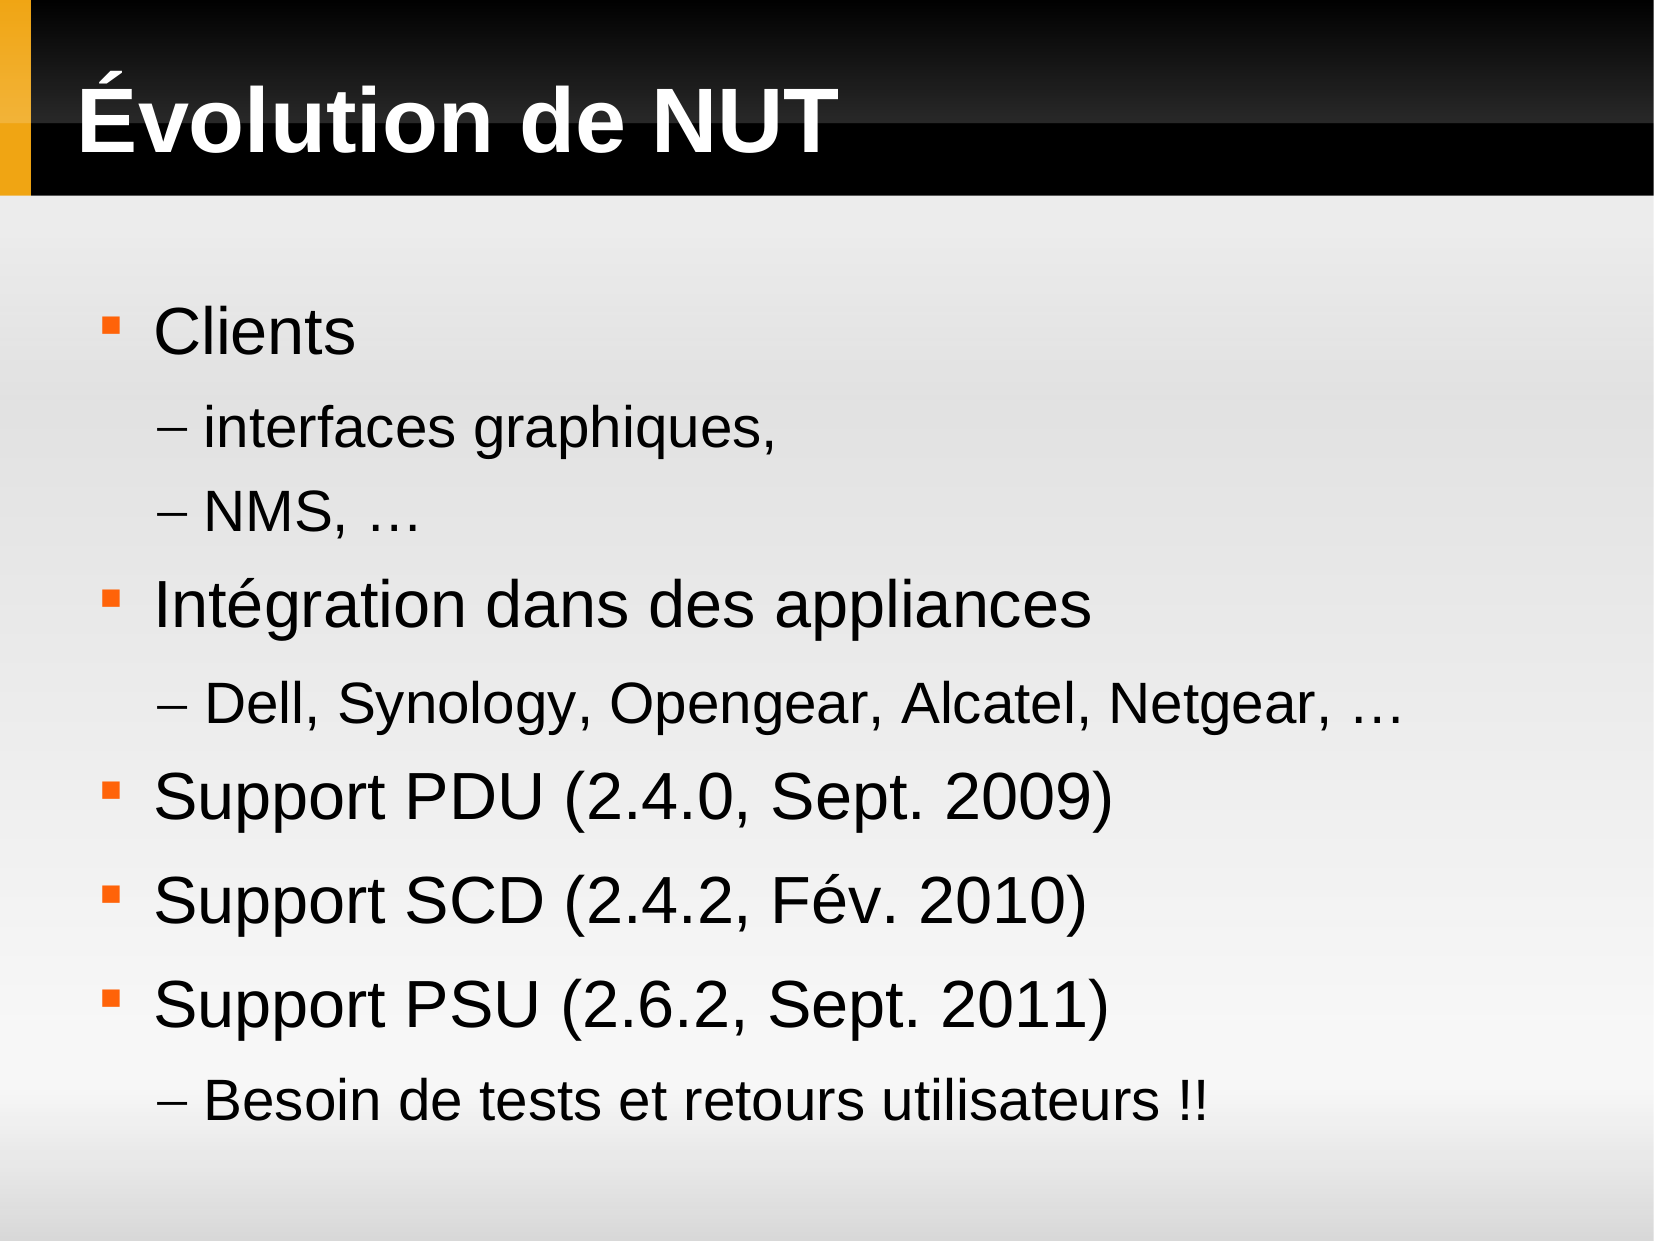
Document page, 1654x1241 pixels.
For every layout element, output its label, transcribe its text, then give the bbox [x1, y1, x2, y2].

title Évolution de NUT [76, 14, 1565, 223]
list Clients interfaces graphiques, NMS, … Intégration dans des appliances Dell, Synology, Opengear, Alcatel, Netgear, … Support PDU (2.4.0, Sept. 2009) Support SCD (2.4.2, Fév. 2010) Support PSU (2.6.2, Sept. 2011) Besoin de tests et retours utilisateurs !! [82, 290, 1571, 1134]
picture [0, 0, 1654, 1241]
